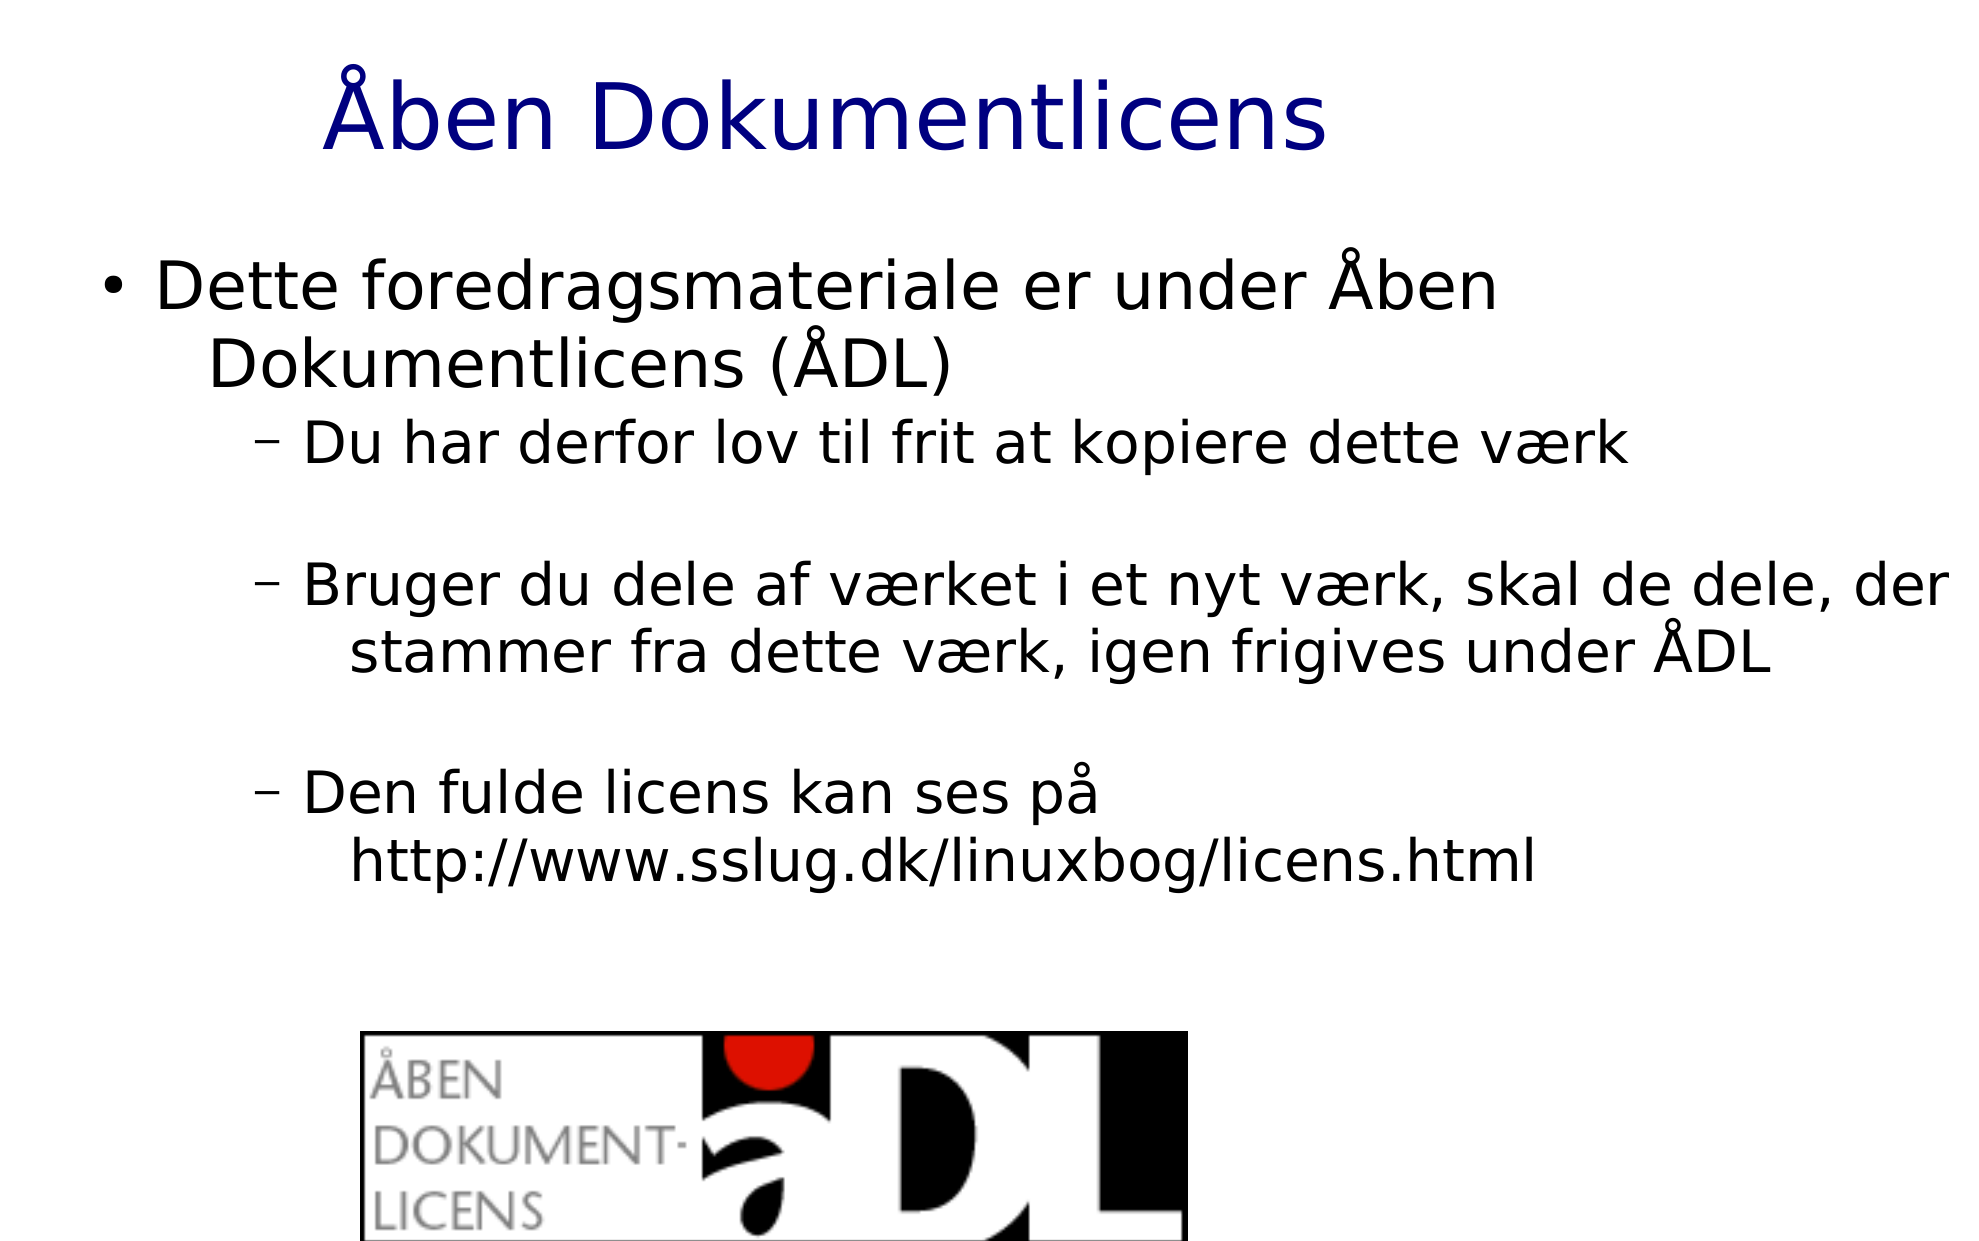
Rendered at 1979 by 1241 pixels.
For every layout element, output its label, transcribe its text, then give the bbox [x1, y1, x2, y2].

picture [360, 1031, 1188, 1241]
list Dette foredragsmateriale er under Åben Dokumentlicens (ÅDL) Du har derfor lov til frit at kopiere dette værk Bruger du dele af værket i et nyt værk, skal de dele, der stammer fra dette værk, igen frigives under ÅDL Den fulde licens kan ses på http://www.sslug.dk/linuxbog/licens.html [66, 248, 1952, 1148]
title Åben Dokumentlicens [119, 14, 1534, 222]
